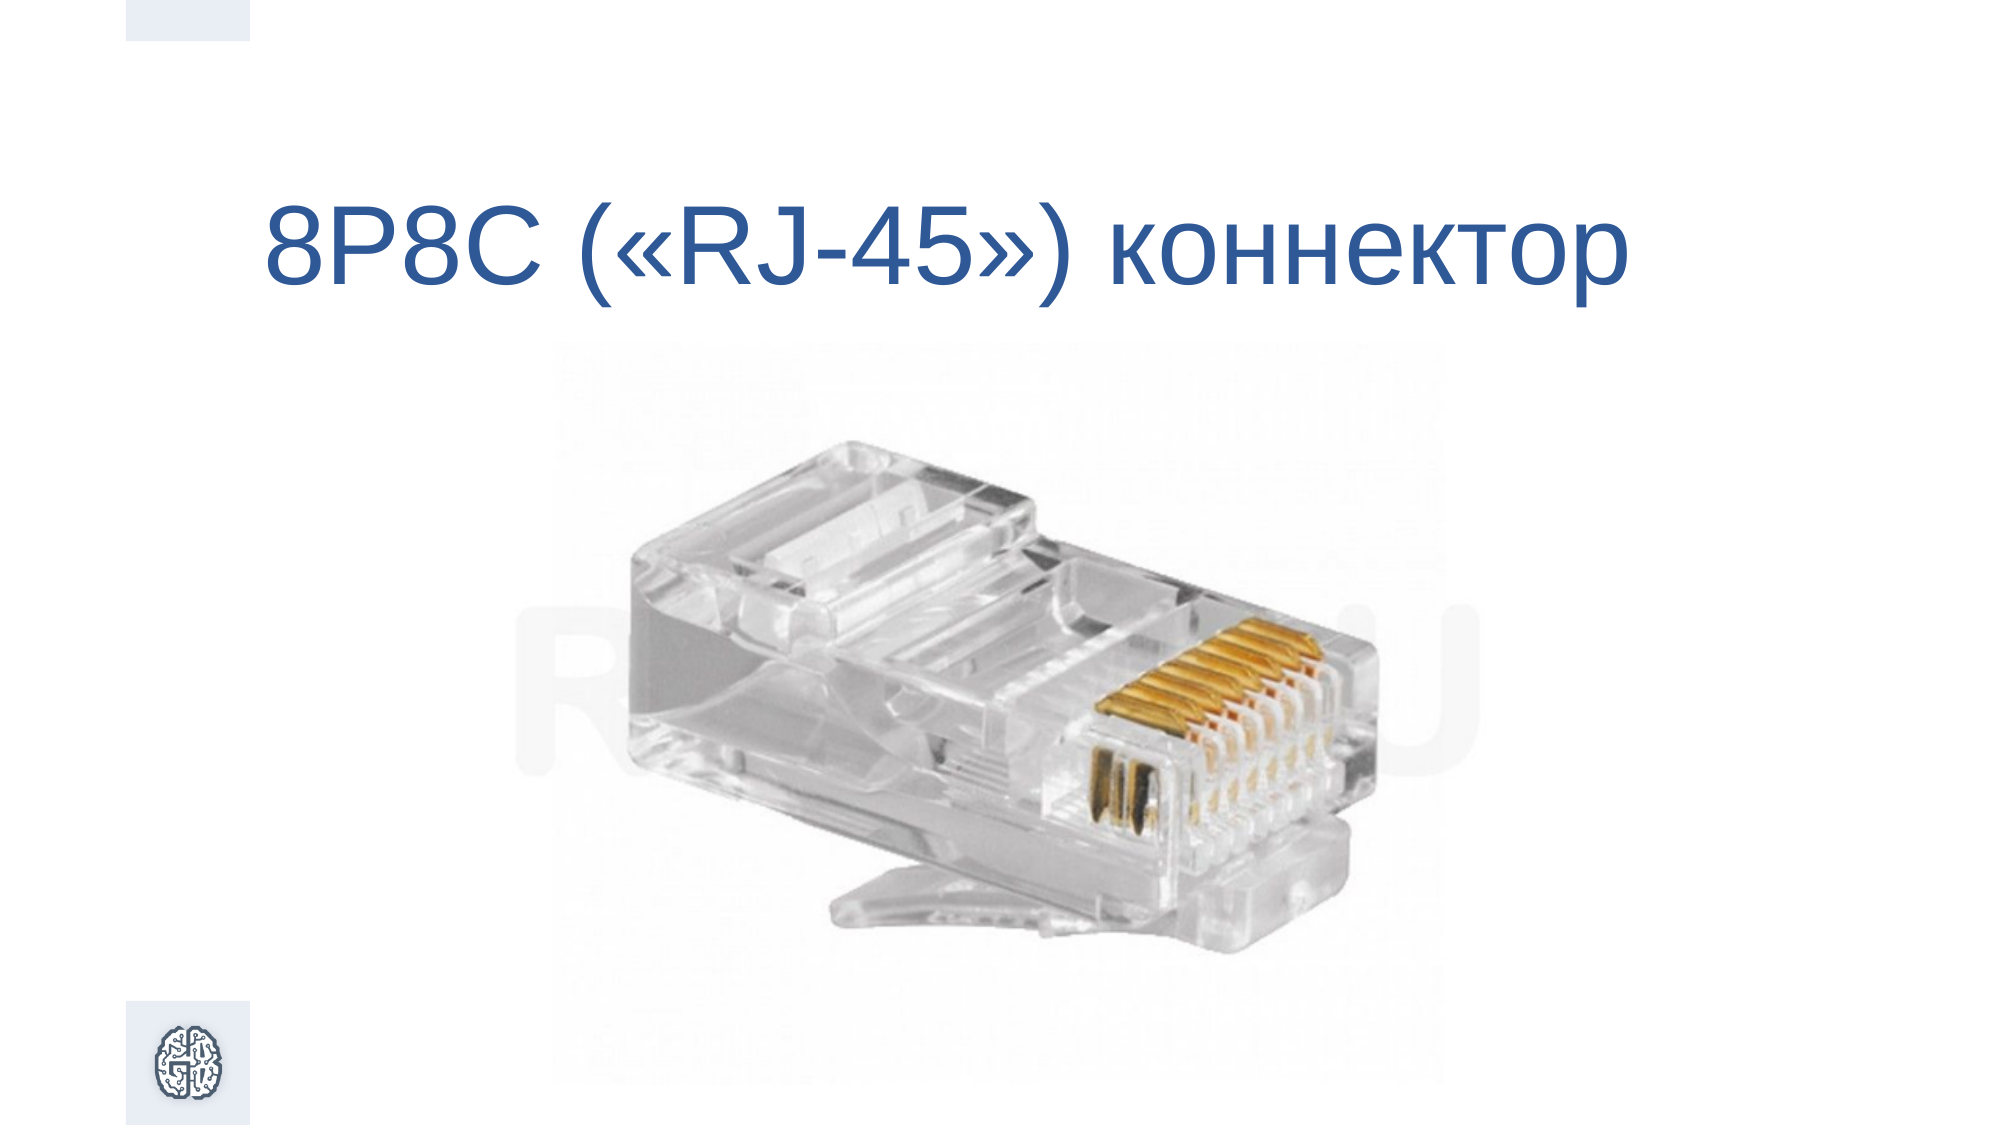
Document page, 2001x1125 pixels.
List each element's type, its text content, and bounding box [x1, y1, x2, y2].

title 8P8C («RJ-45») коннектор [248, 124, 1752, 372]
picture [504, 342, 1496, 1085]
picture [144, 1016, 232, 1110]
